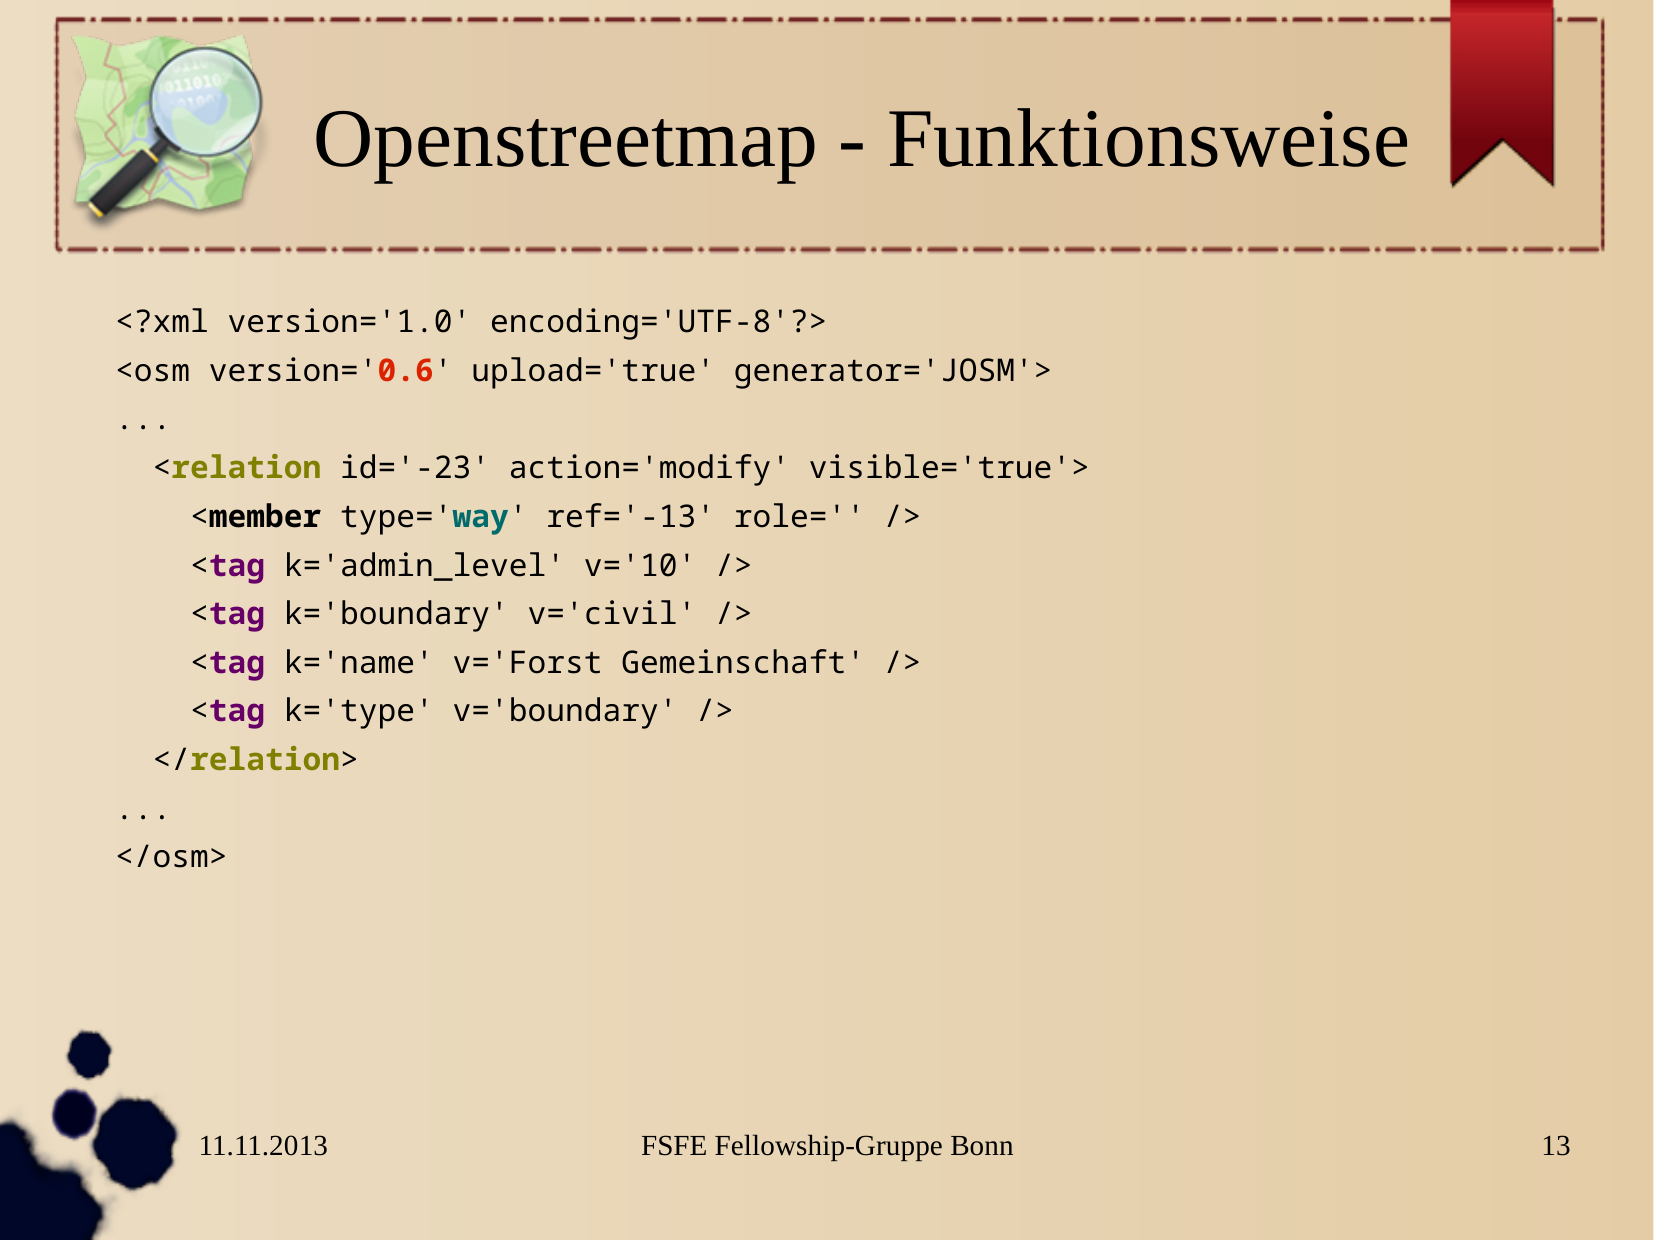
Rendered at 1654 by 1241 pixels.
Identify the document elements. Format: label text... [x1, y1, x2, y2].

picture [0, 0, 1654, 1240]
list <?xml version='1.0' encoding='UTF-8'?> <osm version='0.6' upload='true' generator='JOSM'> ... <relation id='-23' action='modify' visible='true'> <member type='way' ref='-13' role='' /> <tag k='admin_level' v='10' /> <tag k='boundary' v='civil' /> <tag k='name' v='Forst Gemeinschaft' /> <tag k='type' v='boundary' /> </relation> ... </osm> [82, 299, 1571, 1019]
title Openstreetmap - Funktionsweise [272, 47, 1412, 229]
